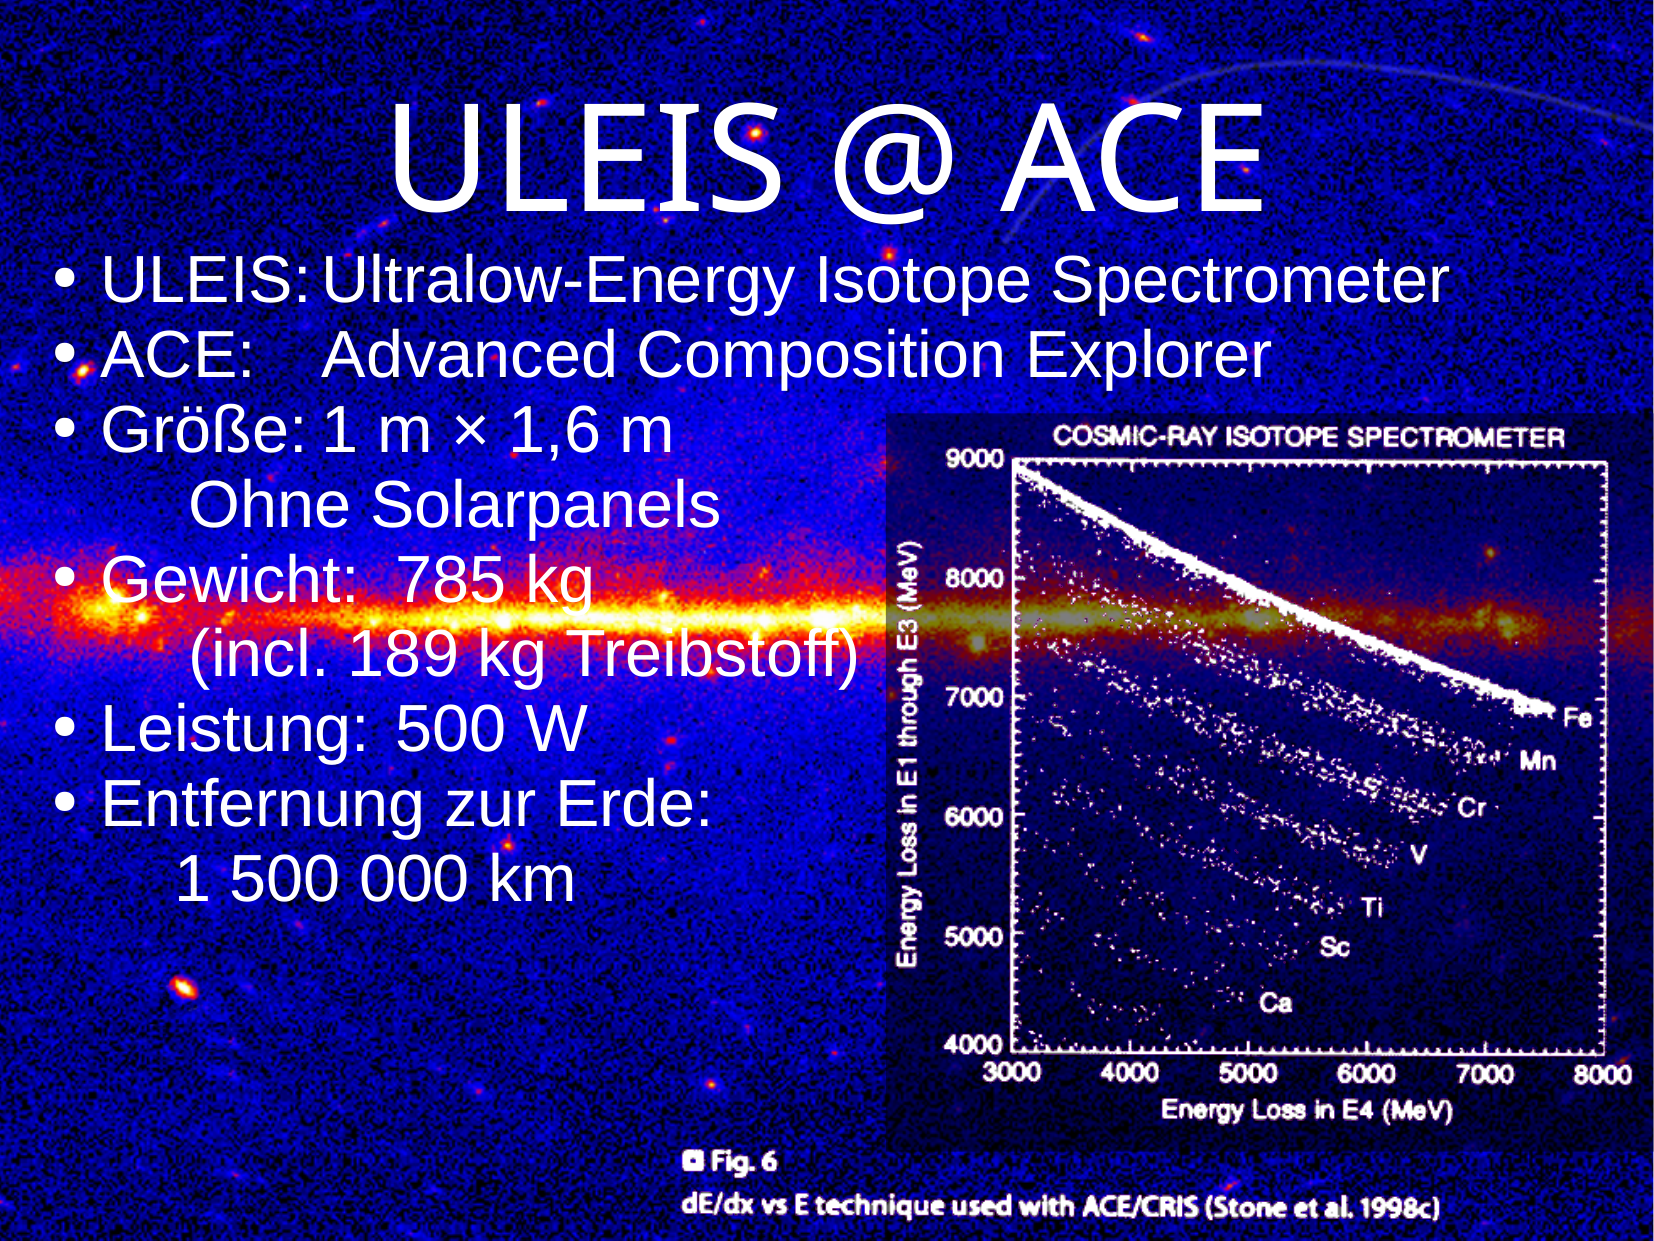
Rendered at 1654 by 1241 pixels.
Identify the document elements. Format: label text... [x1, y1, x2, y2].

picture [0, 0, 1654, 1241]
subtitle ULEIS: Ultralow-Energy Isotope Spectrometer ACE: Advanced Composition Explorer Größe: 1 m × 1,6 m Ohne Solarpanels Gewicht: 785 kg (incl. 189 kg Treibstoff) Leistung: 500 W Entfernung zur Erde: 1 500 000 km [29, 242, 1477, 916]
text_box [1477, 413, 1654, 1152]
title ULEIS @ ACE [82, 49, 1571, 257]
